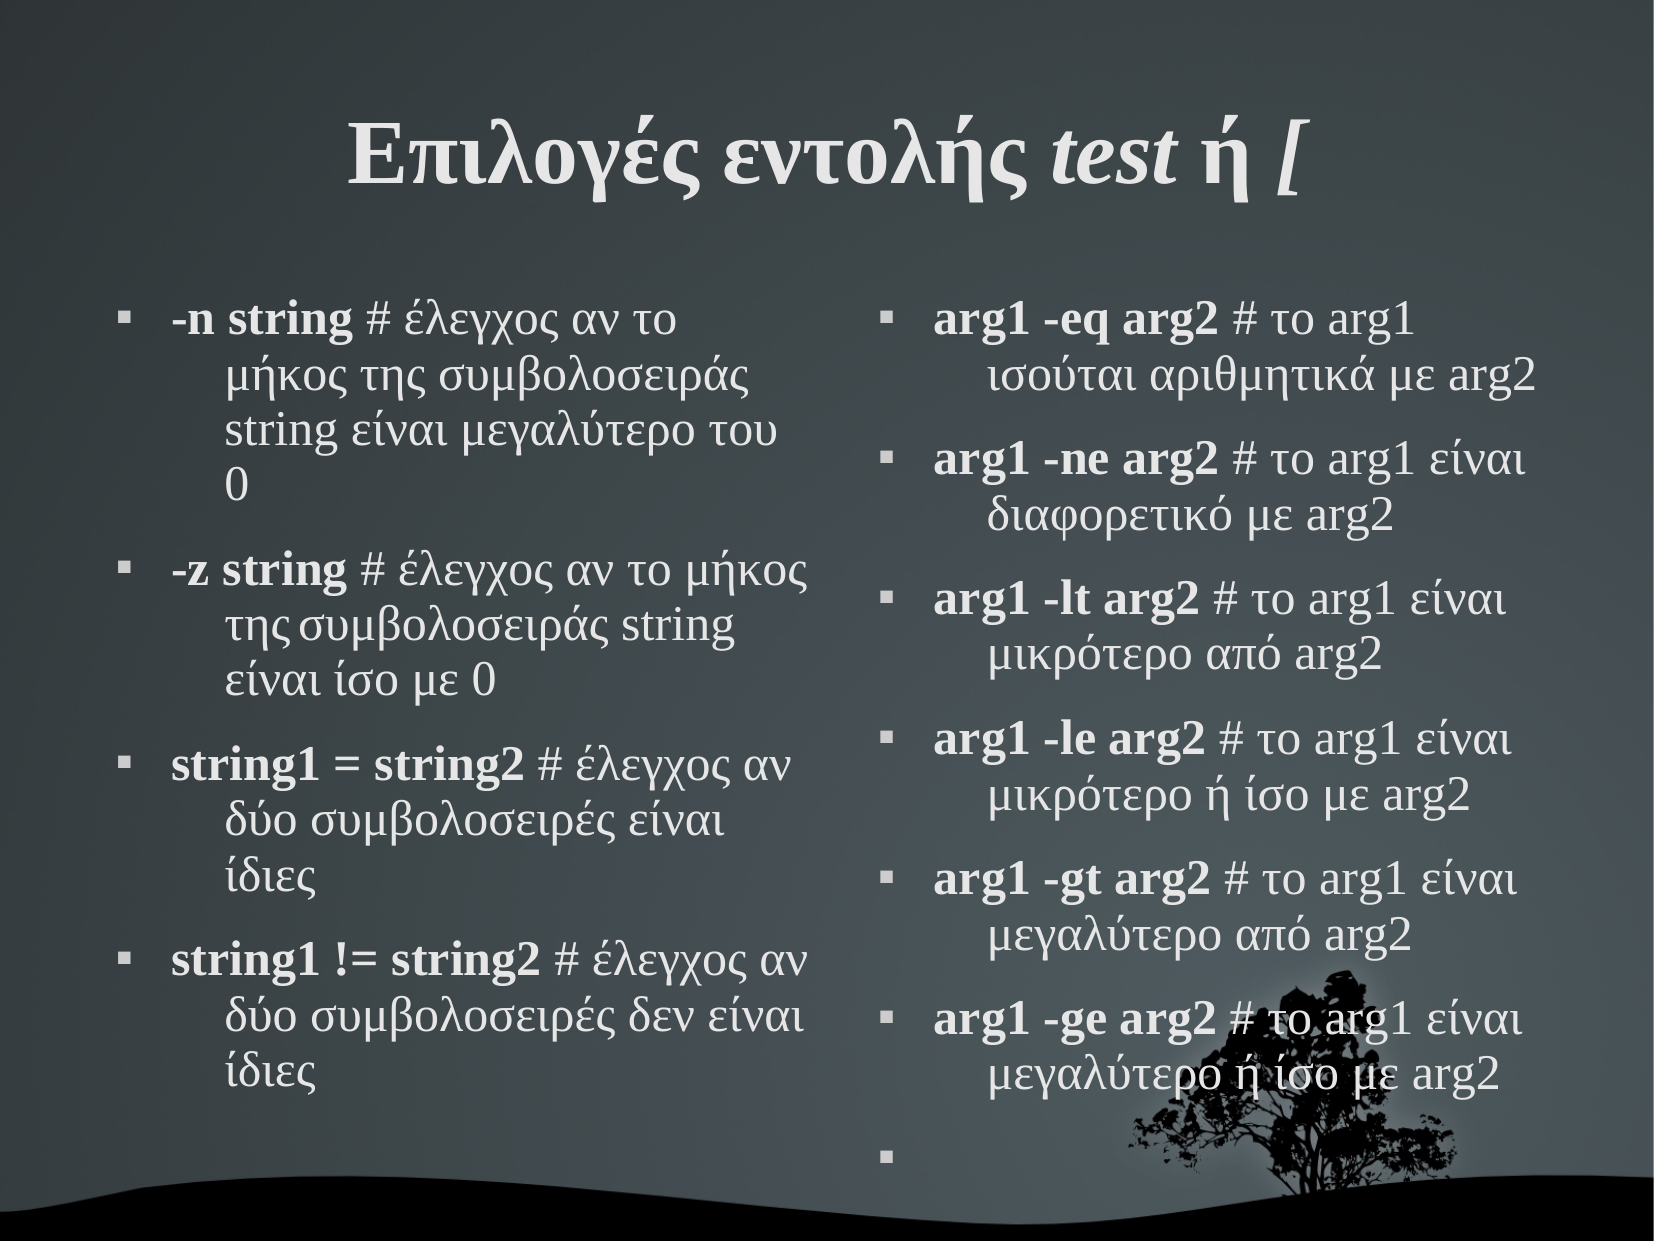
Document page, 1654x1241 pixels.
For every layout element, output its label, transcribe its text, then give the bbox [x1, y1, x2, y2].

list -n string # έλεγχος αν το μήκος της συμβολοσειράς string είναι μεγαλύτερο του 0 -z string # έλεγχος αν το μήκος της συμβολοσειράς string είναι ίσο με 0 string1 = string2 # έλεγχος αν δύο συμβολοσειρές είναι ίδιες string1 != string2 # έλεγχος αν δύο συμβολοσειρές δεν είναι ίδιες [82, 290, 809, 1184]
picture [0, 0, 1654, 1241]
list arg1 -eq arg2 # το arg1 ισούται αριθμητικά με arg2 arg1 -ne arg2 # το arg1 είναι διαφορετικό με arg2 arg1 -lt arg2 # το arg1 είναι μικρότερο από arg2 arg1 -le arg2 # το arg1 είναι μικρότερο ή ίσο με arg2 arg1 -gt arg2 # το arg1 είναι μεγαλύτερο από arg2 arg1 -ge arg2 # το arg1 είναι μεγαλύτερο ή ίσο με arg2 [845, 290, 1572, 1241]
title Επιλογές εντολής test ή [ [82, 49, 1571, 257]
